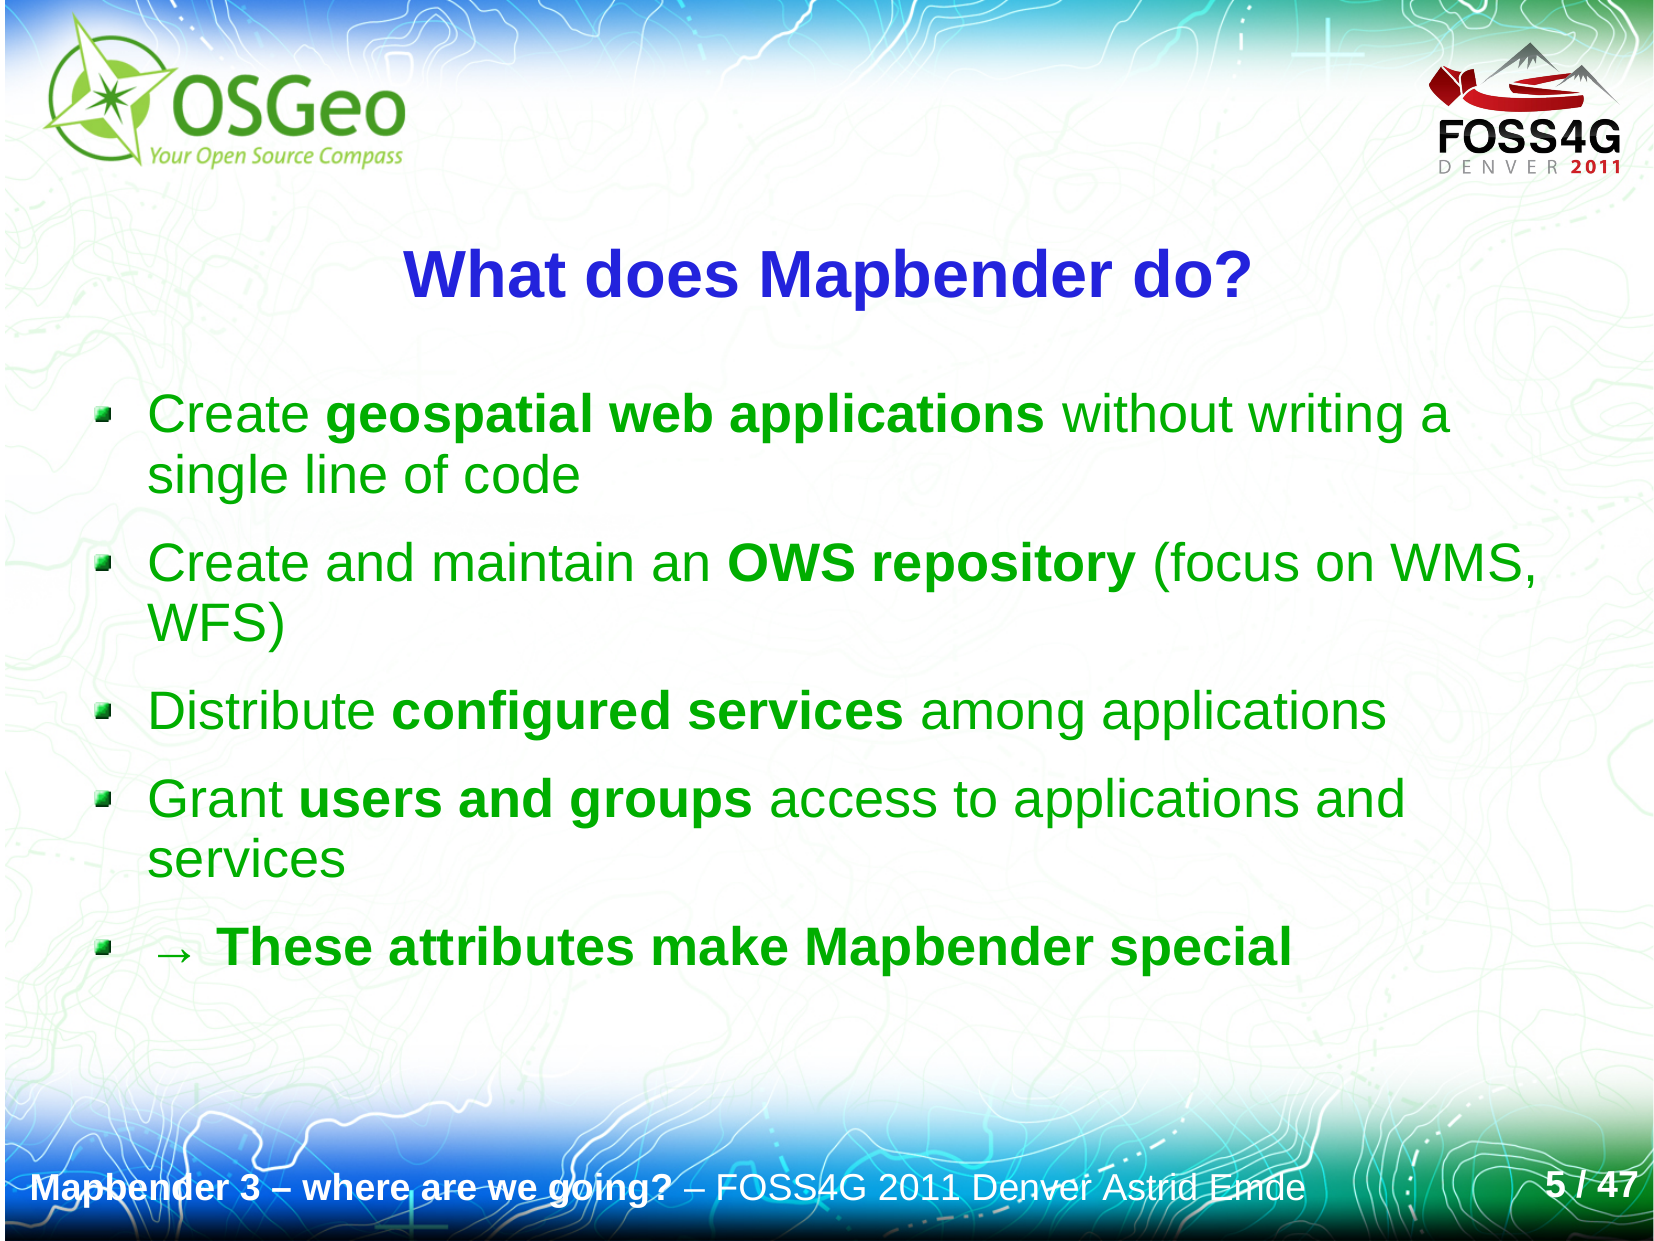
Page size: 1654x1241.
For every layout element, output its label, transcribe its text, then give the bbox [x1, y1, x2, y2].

list Create geospatial web applications without writing a single line of code Create and maintain an OWS repository (focus on WMS, WFS) Distribute configured services among applications Grant users and groups access to applications and services → These attributes make Mapbender special [76, 383, 1565, 1188]
picture [5, 0, 1654, 1241]
title What does Mapbender do? [82, 208, 1571, 342]
